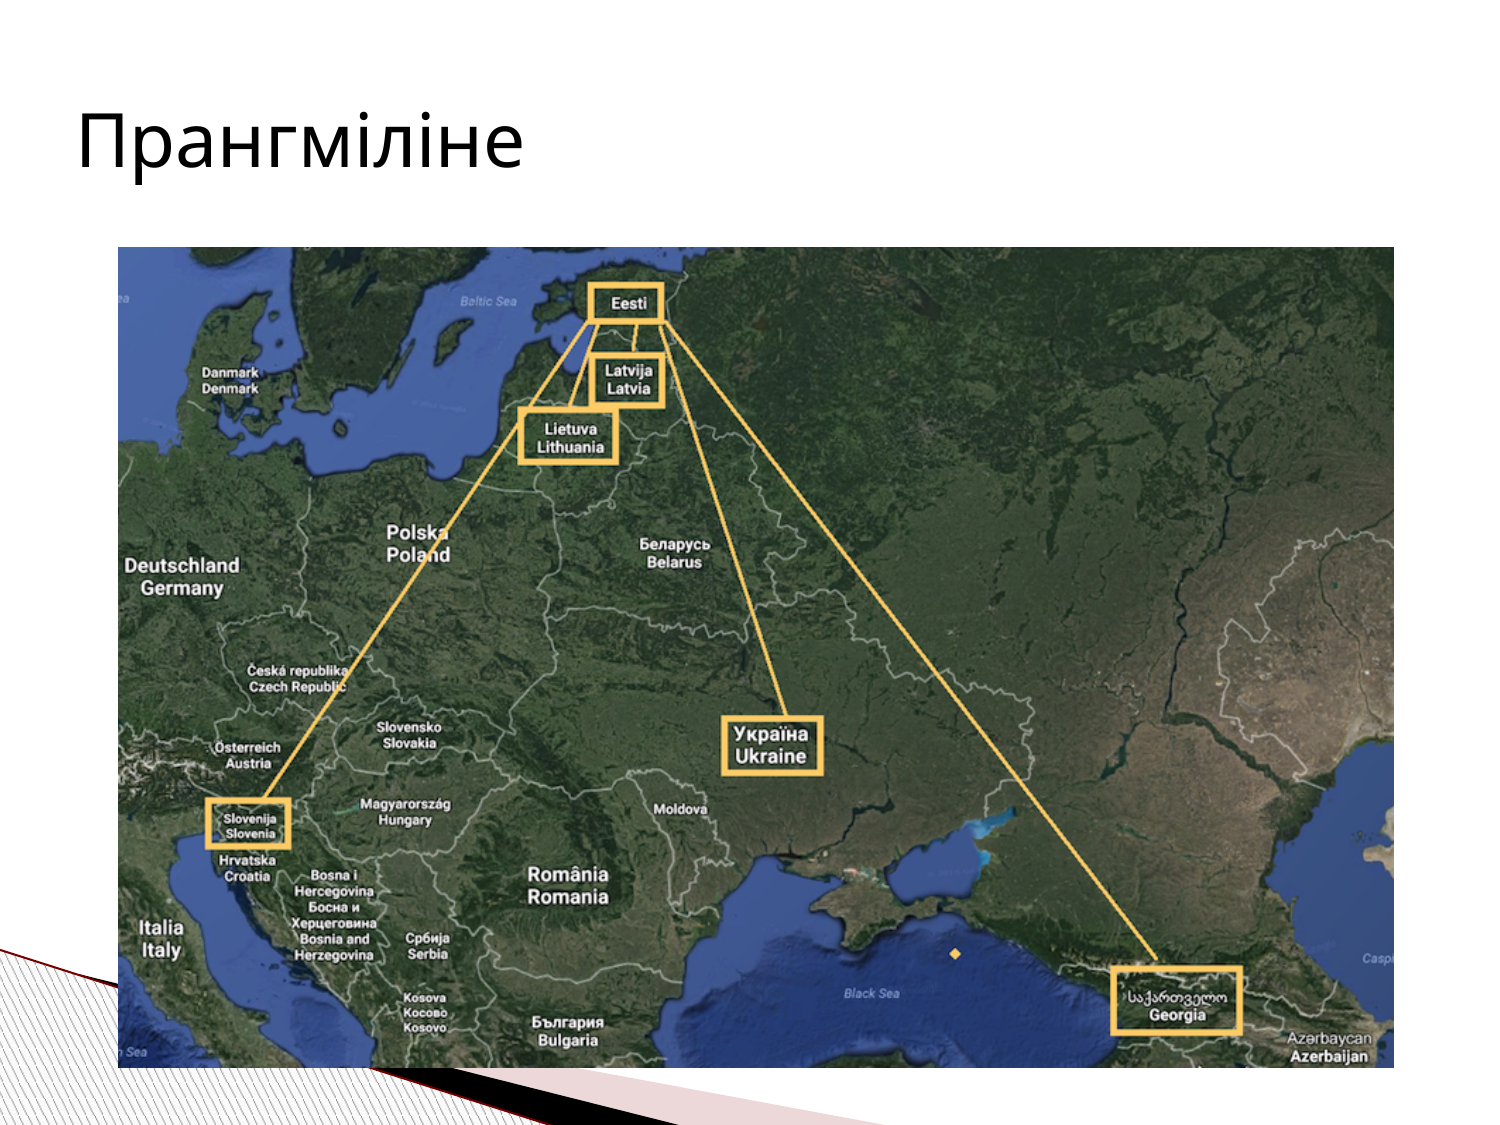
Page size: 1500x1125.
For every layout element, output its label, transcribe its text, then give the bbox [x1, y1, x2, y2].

title Прангміліне [75, 45, 1425, 233]
picture [0, 247, 1394, 1125]
